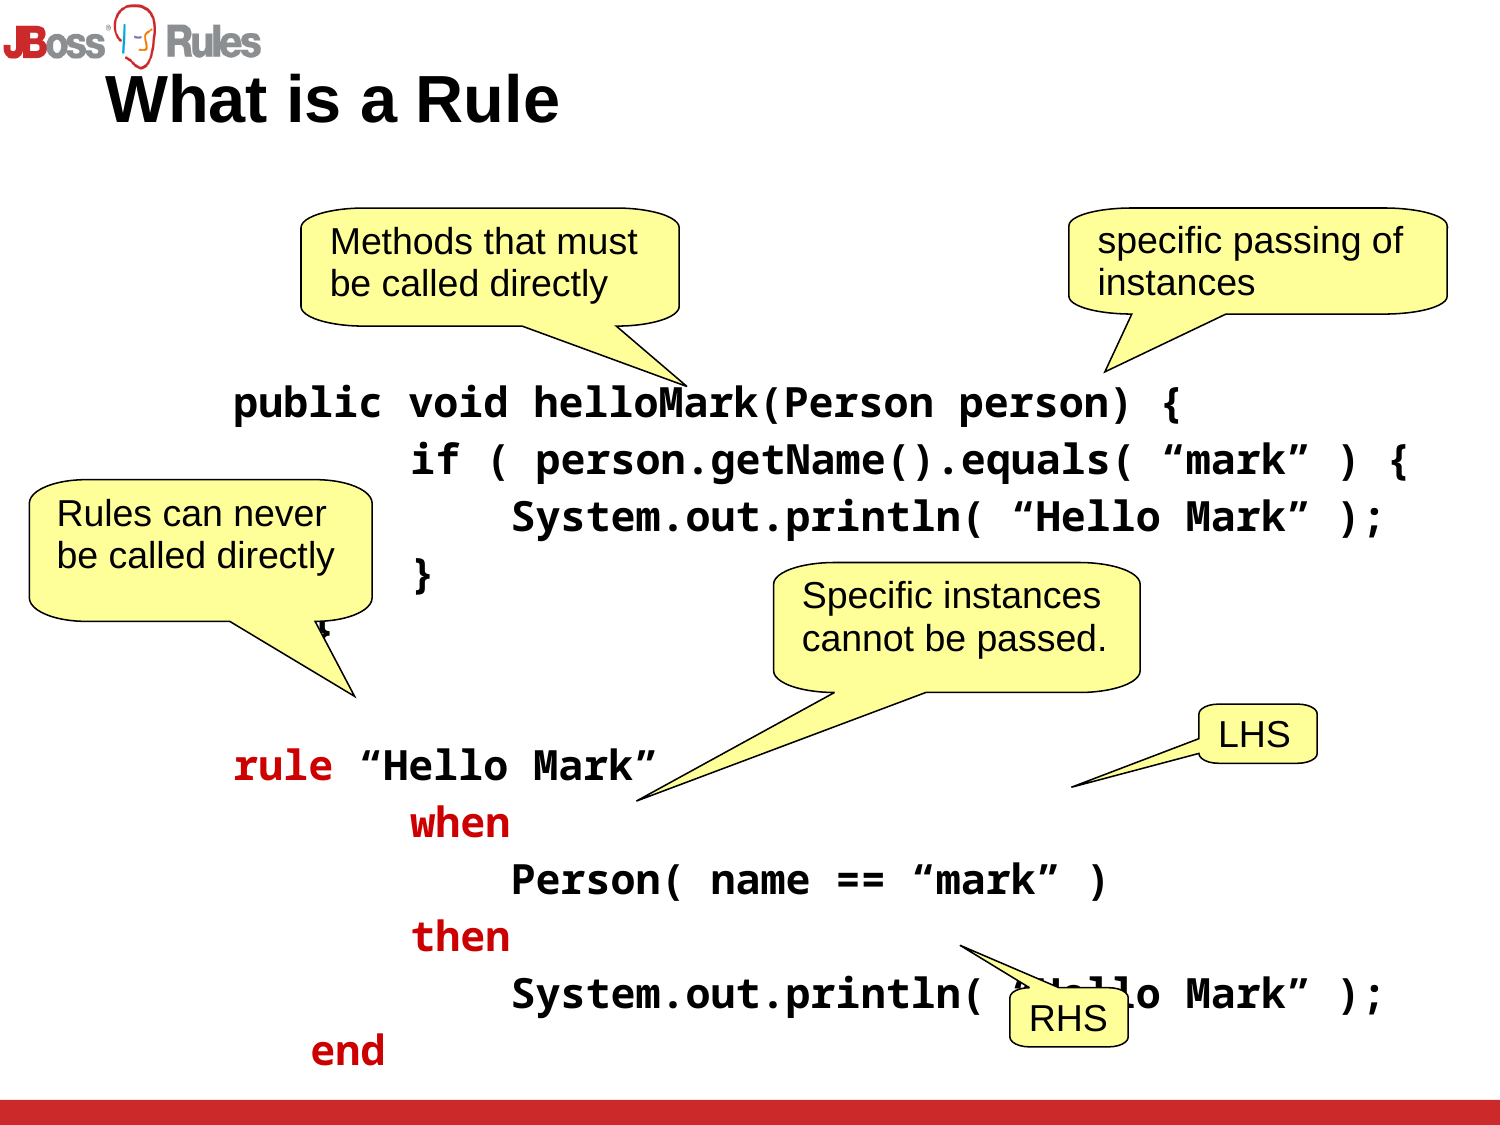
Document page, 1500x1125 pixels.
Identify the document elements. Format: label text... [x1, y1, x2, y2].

text_box LHS [1071, 704, 1318, 788]
title What is a Rule [90, 39, 1206, 144]
picture [0, 0, 266, 73]
text_box Methods that must be called directly [301, 208, 687, 387]
text_box Rules can never be called directly [29, 479, 373, 697]
text_box RHS [959, 945, 1129, 1047]
text_box specific passing of instances [1068, 207, 1448, 372]
text_box Specific instances cannot be passed. [636, 562, 1141, 802]
list public void helloMark(Person person) { if ( person.getName().equals( “mark” ) { System.out.println( “Hello Mark” ); } } rule “Hello Mark” when Person( name == “mark” ) then System.out.println( “Hello Mark” ); end [218, 194, 1447, 1039]
